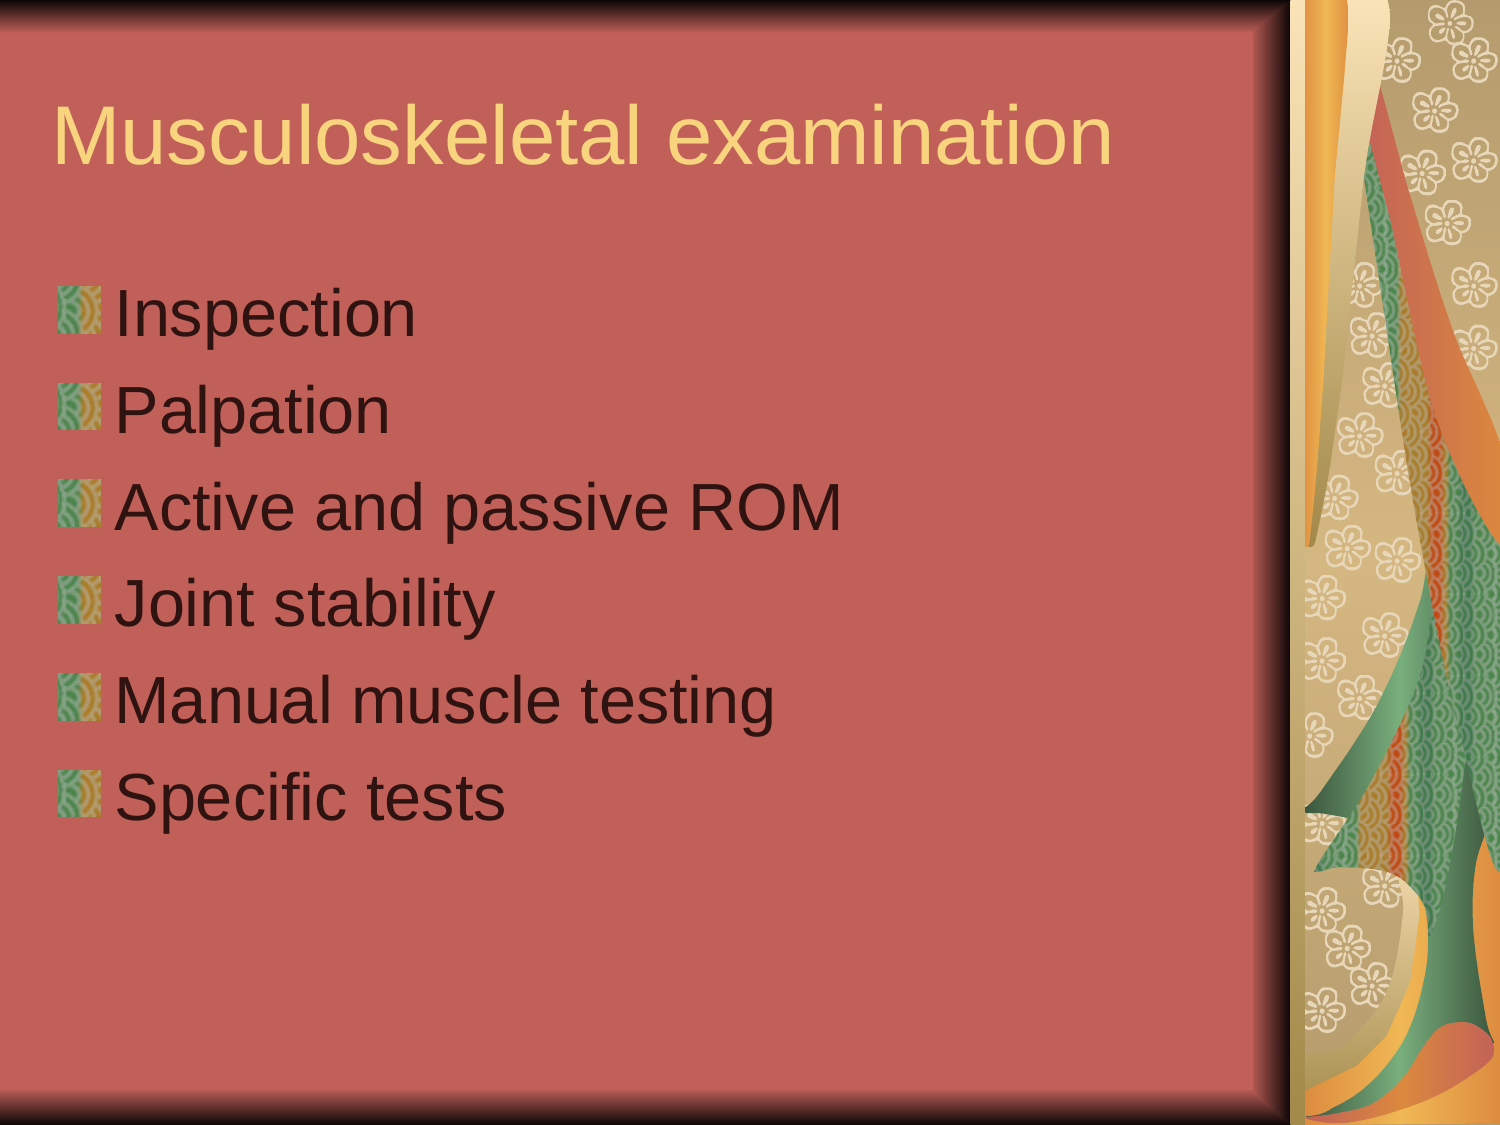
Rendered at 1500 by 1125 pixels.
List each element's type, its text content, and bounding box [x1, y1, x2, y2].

title Musculoskeletal examination [35, 37, 1263, 225]
list Inspection Palpation Active and passive ROM Joint stability Manual muscle testing Specific tests [43, 262, 1255, 1001]
